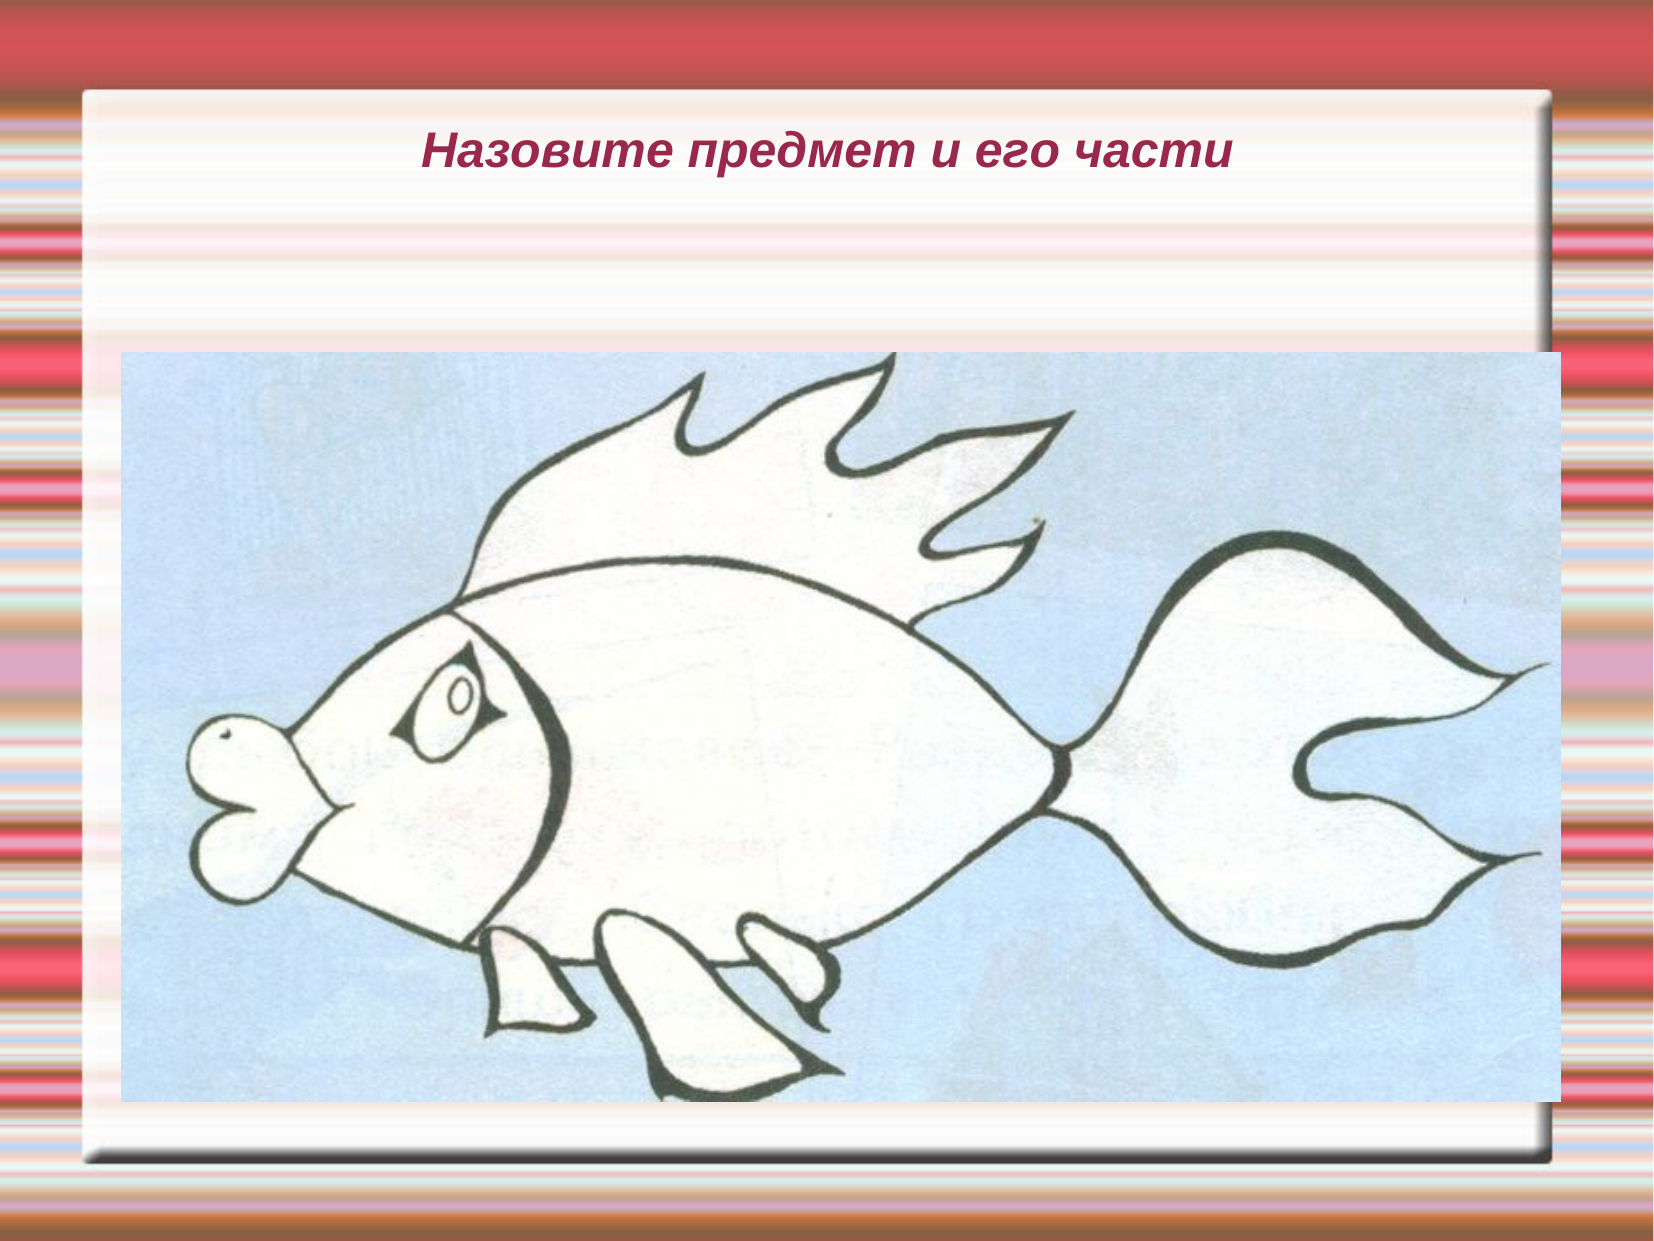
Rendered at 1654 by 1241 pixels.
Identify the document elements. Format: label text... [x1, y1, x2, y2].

title Назовите предмет и его части [121, 46, 1534, 254]
picture [0, 0, 1654, 1241]
